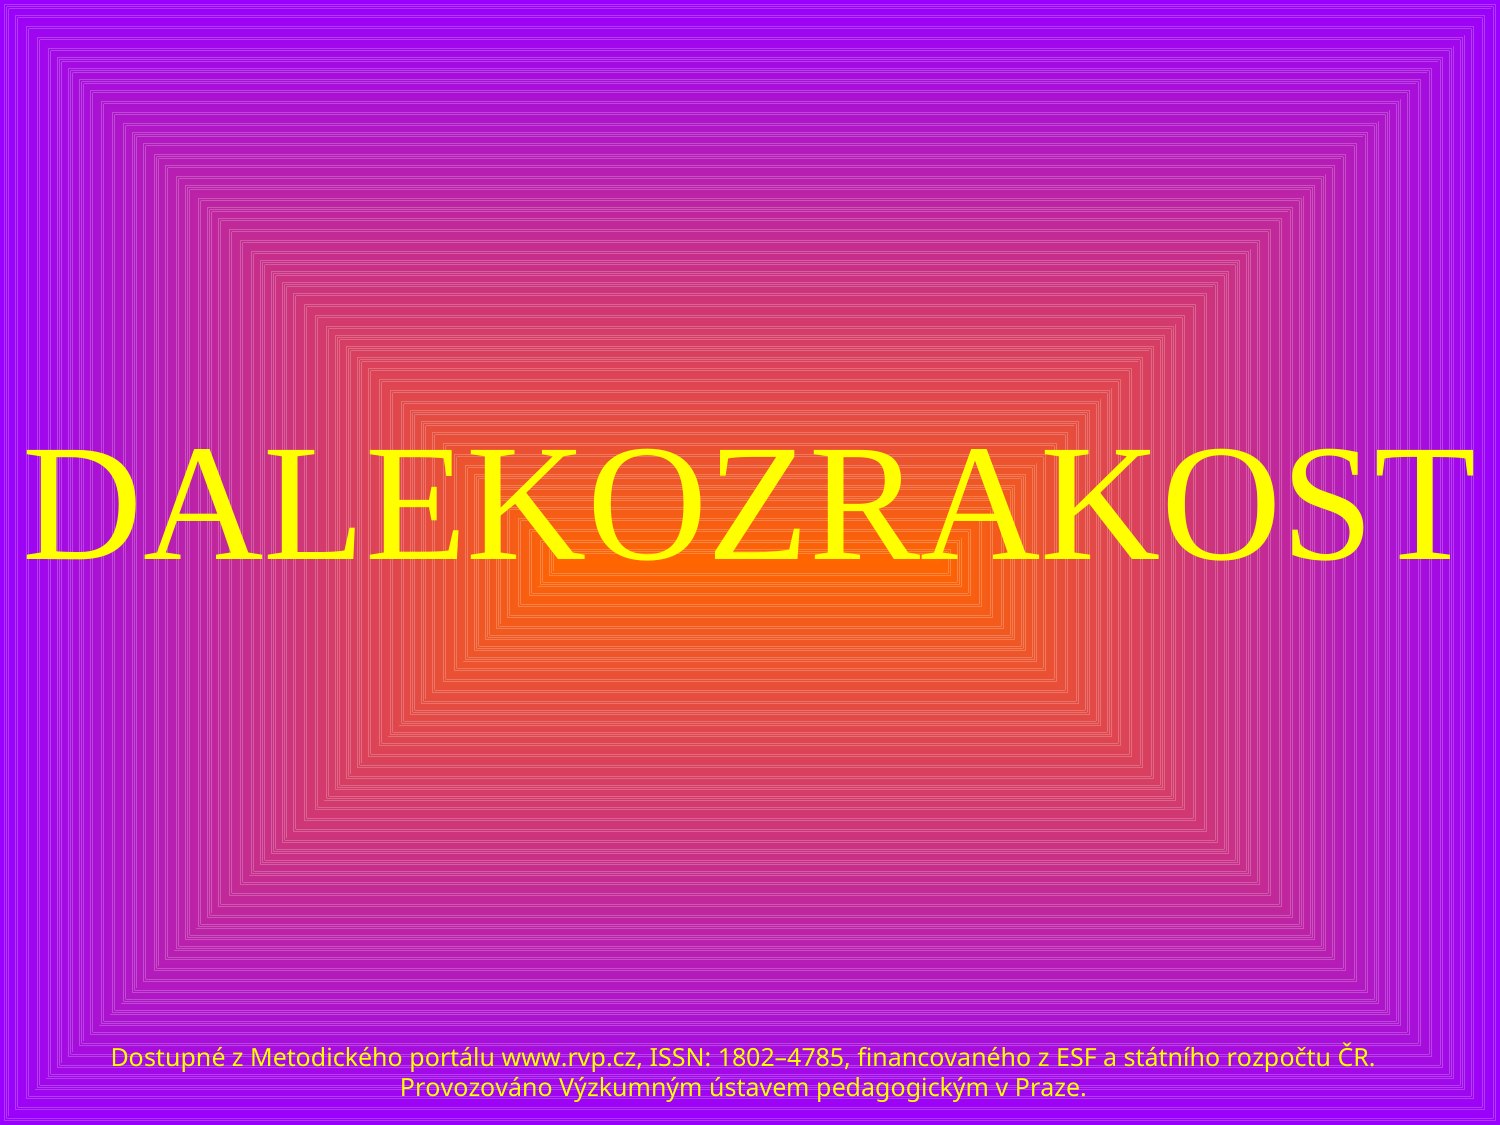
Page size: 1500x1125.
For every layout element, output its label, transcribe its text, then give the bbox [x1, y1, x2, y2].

text_box Dostupné z Metodického portálu www.rvp.cz, ISSN: 1802–4785, financovaného z ESF a státního rozpočtu ČR. Provozováno Výzkumným ústavem pedagogickým v Praze. [35, 1041, 1454, 1102]
text_box DALEKOZRAKOST [0, 385, 1500, 601]
